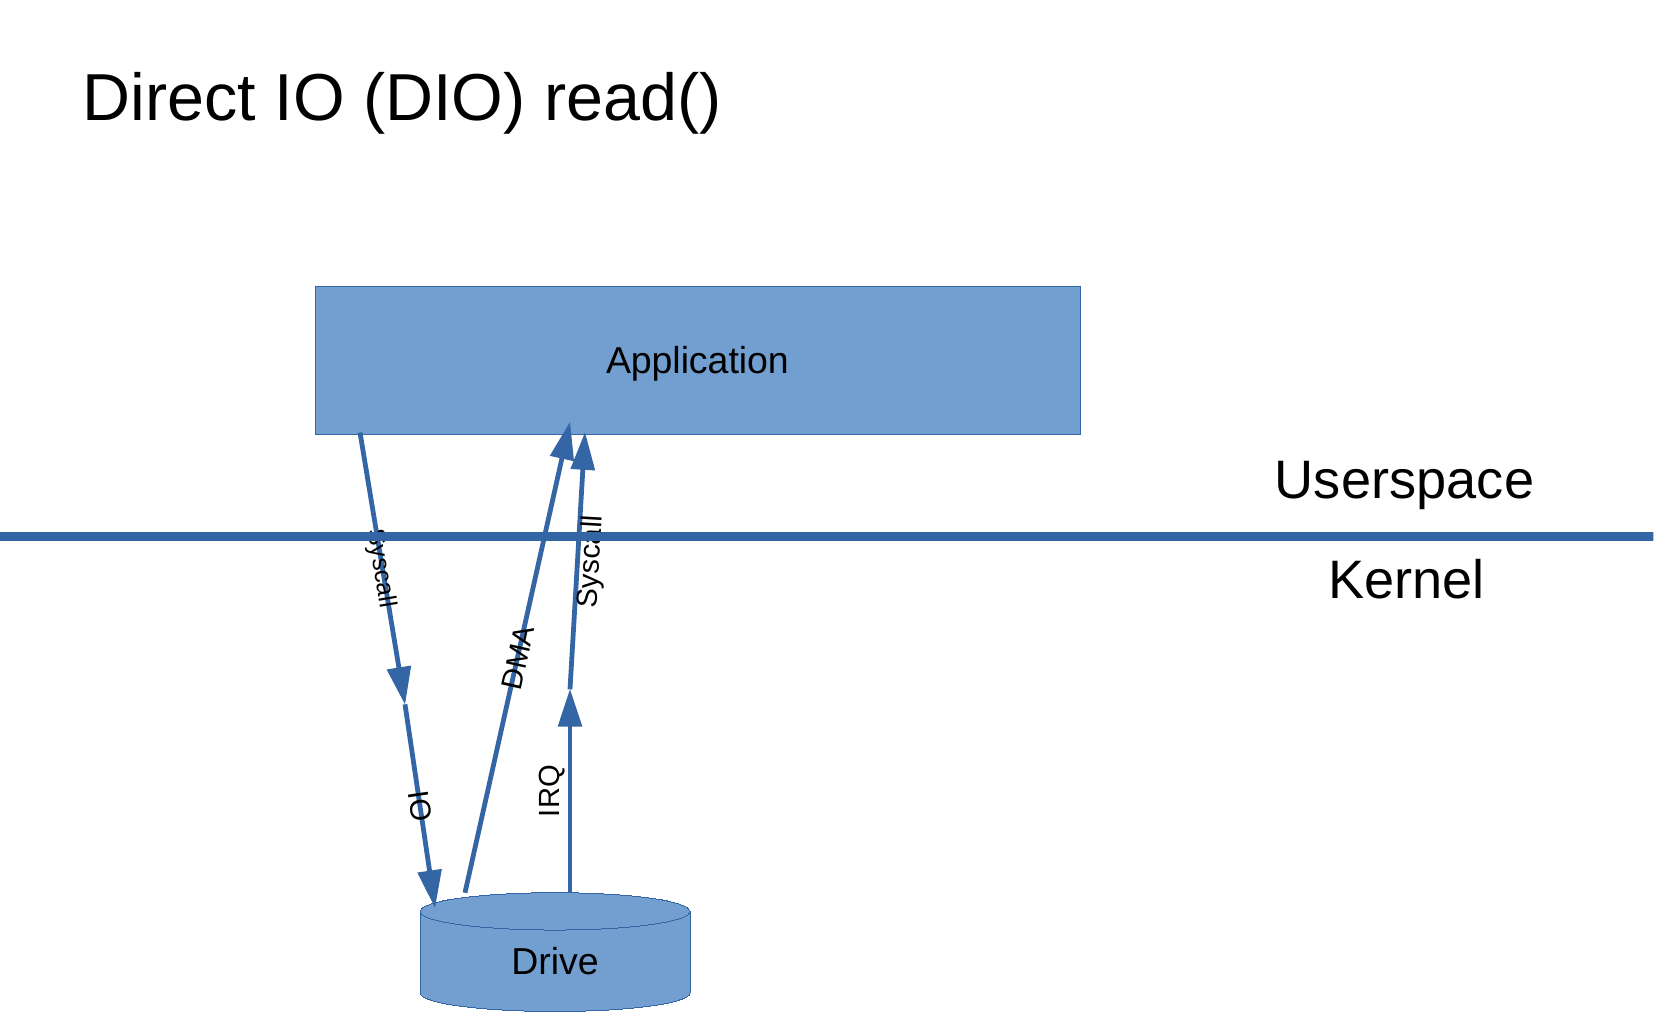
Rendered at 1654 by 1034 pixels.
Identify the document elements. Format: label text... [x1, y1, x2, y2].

text_box Userspace [1260, 441, 1580, 532]
title Direct IO (DIO) read() [82, 10, 1571, 184]
text_box Kernel [1313, 542, 1530, 641]
text_box Application [315, 286, 1081, 435]
text_box Drive [420, 892, 691, 1012]
